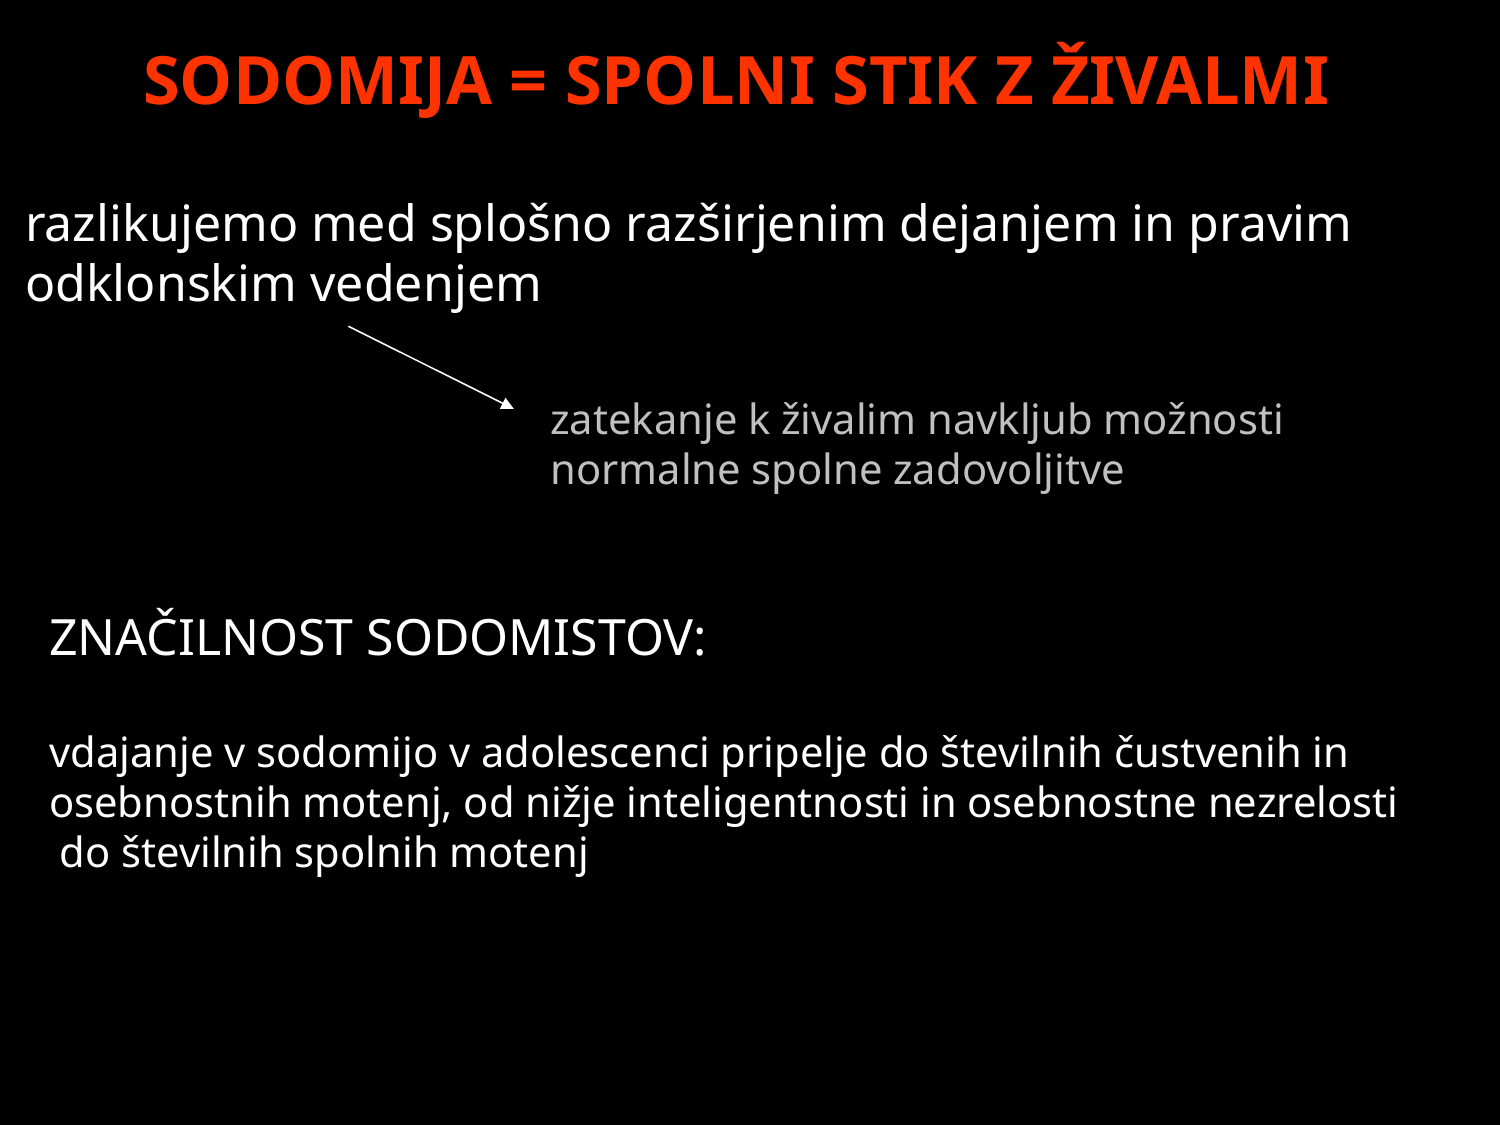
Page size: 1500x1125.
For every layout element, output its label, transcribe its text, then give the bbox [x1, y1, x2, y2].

text_box ZNAČILNOST SODOMISTOV: vdajanje v sodomijo v adolescenci pripelje do številnih čustvenih in osebnostnih motenj, od nižje inteligentnosti in osebnostne nezrelosti do številnih spolnih motenj [34, 597, 1414, 883]
text_box SODOMIJA = SPOLNI STIK Z ŽIVALMI [128, 30, 1346, 126]
text_box zatekanje k živalim navkljub možnosti normalne spolne zadovoljitve [535, 385, 1310, 501]
text_box razlikujemo med splošno razširjenim dejanjem in pravim odklonskim vedenjem [10, 184, 1382, 320]
